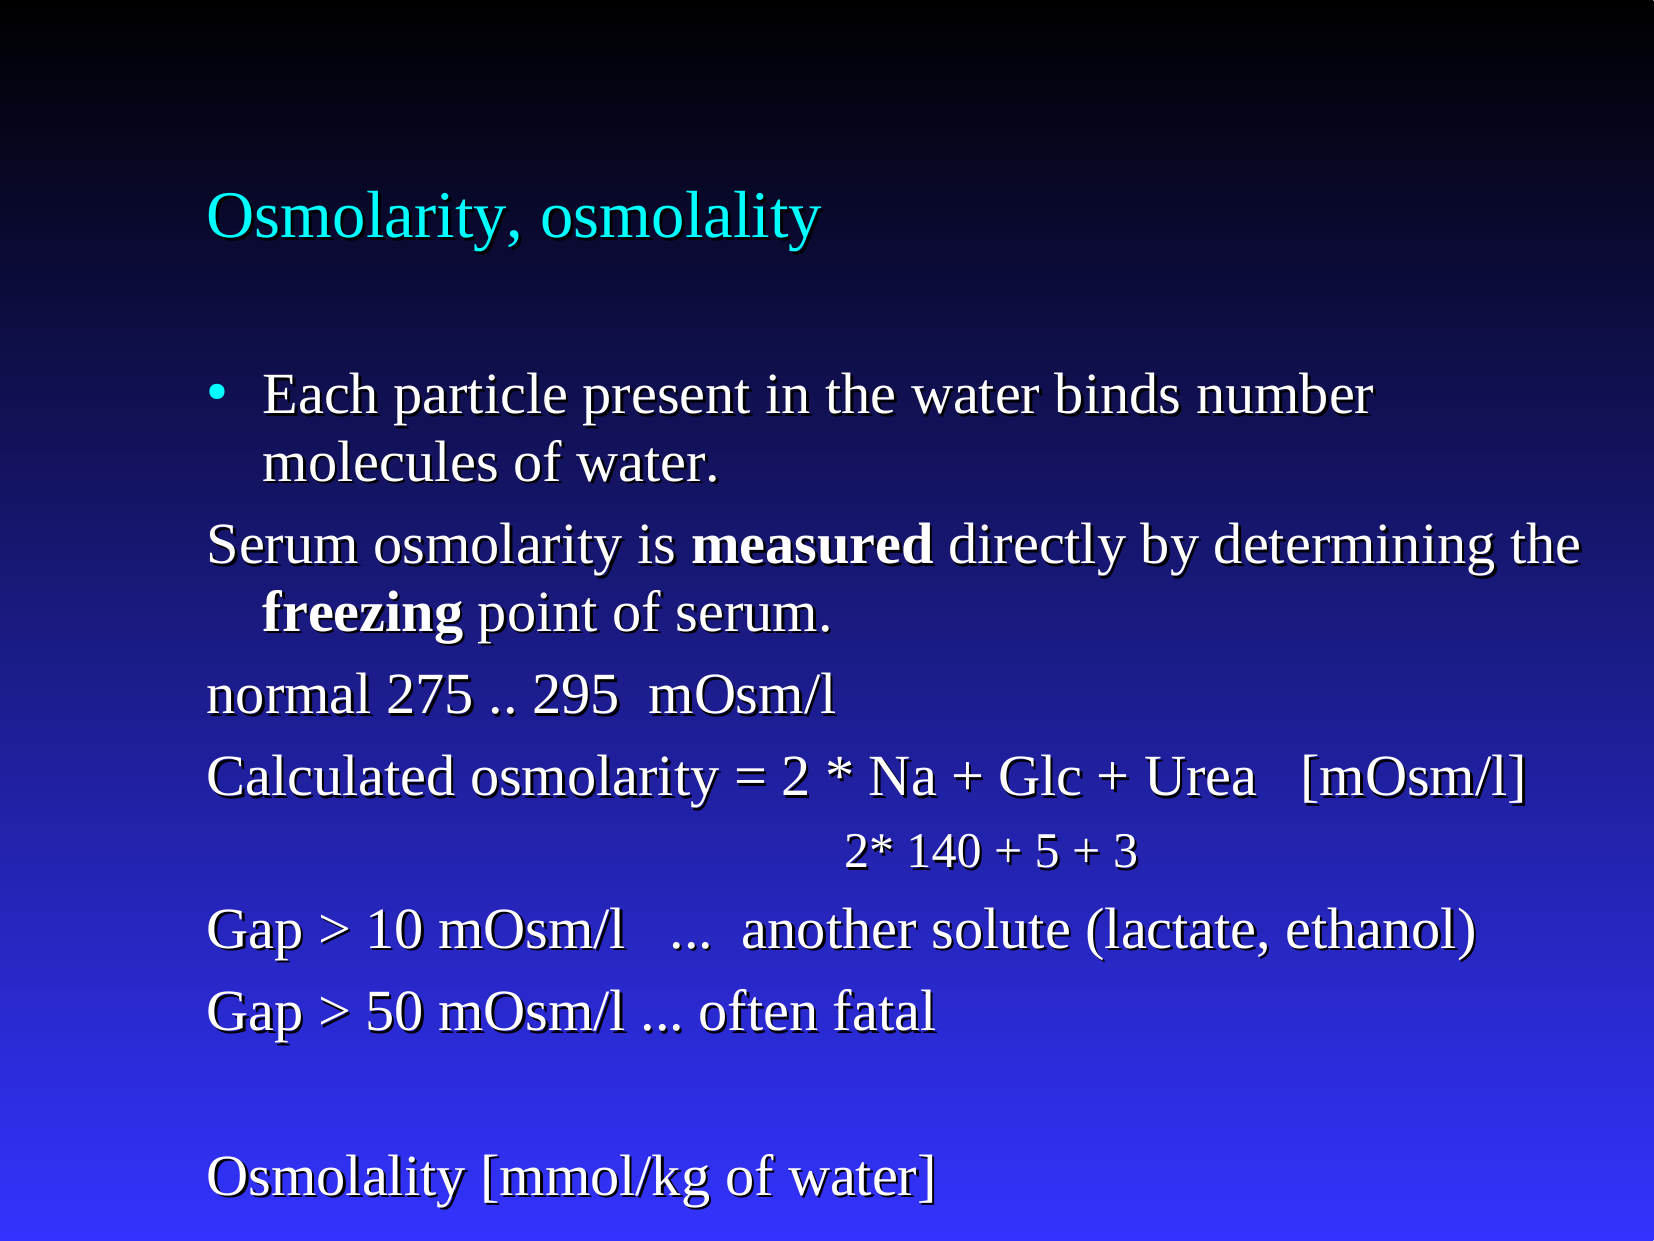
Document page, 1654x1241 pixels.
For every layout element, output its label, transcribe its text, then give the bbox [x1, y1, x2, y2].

list Each particle present in the water binds number molecules of water. Serum osmolarity is measured directly by determining the freezing point of serum. normal 275 .. 295 mOsm/l Calculated osmolarity = 2 * Na + Glc + Urea [mOsm/l] 2* 140 + 5 + 3 Gap > 10 mOsm/l ... another solute (lactate, ethanol) Gap > 50 mOsm/l ... often fatal Osmolality [mmol/kg of water] [206, 358, 1613, 1218]
title Osmolarity, osmolality [206, 110, 1613, 317]
